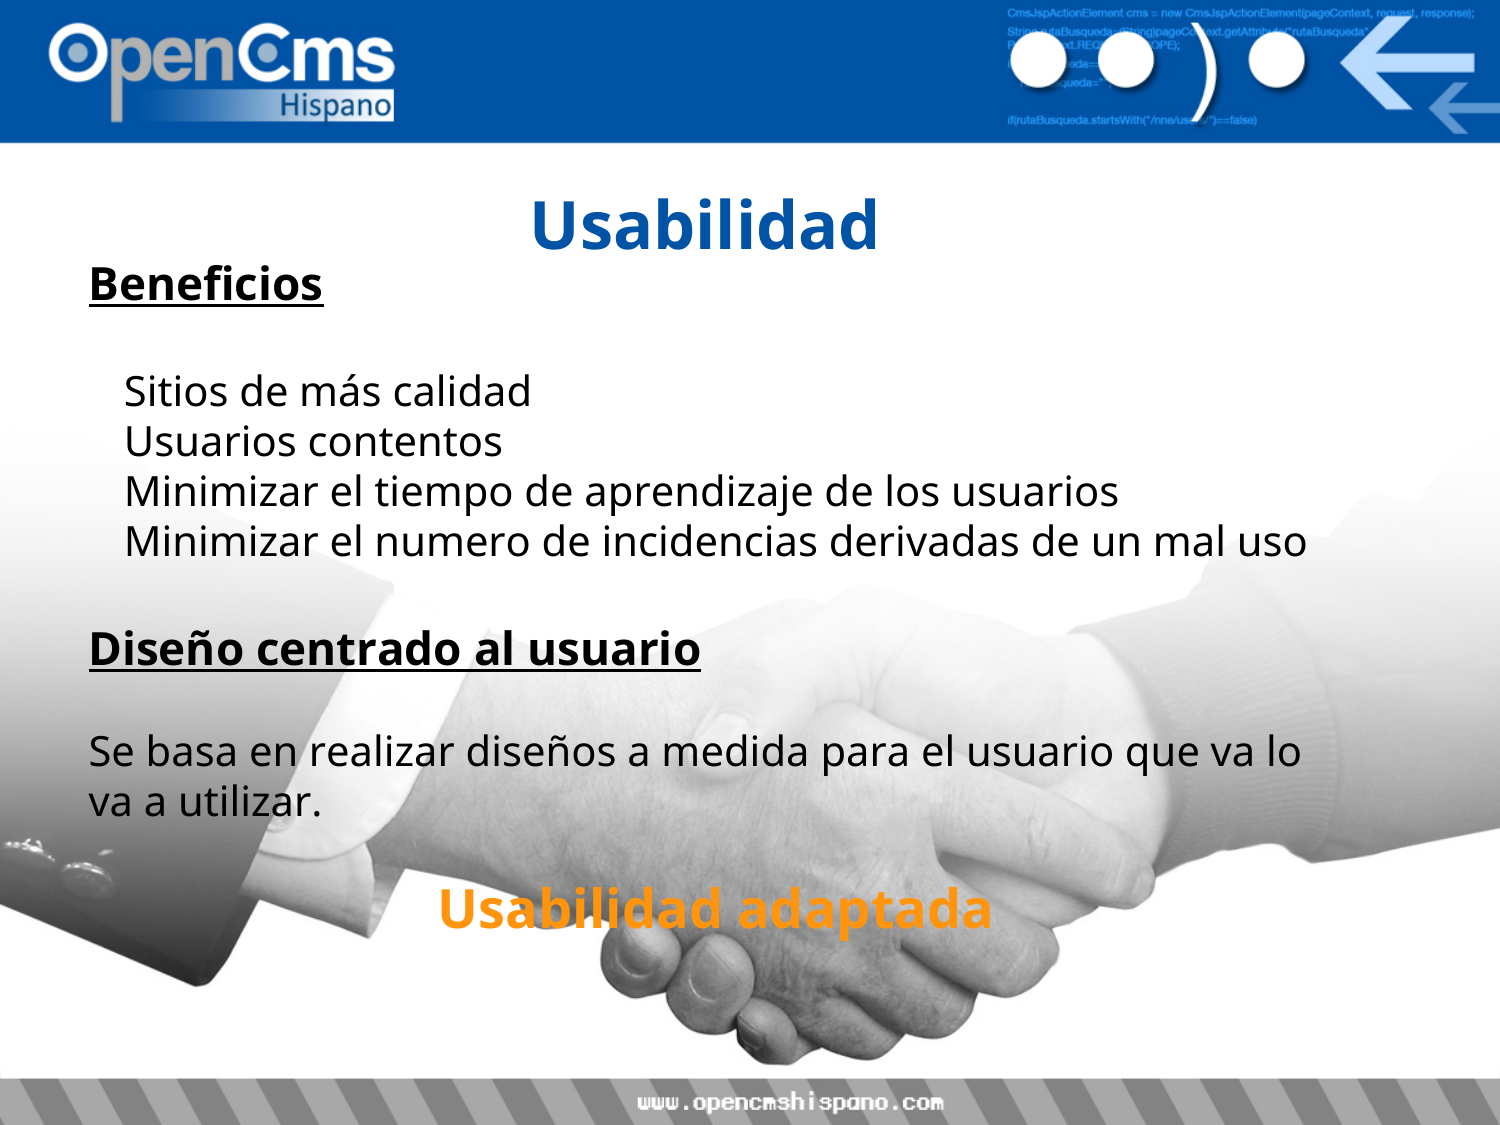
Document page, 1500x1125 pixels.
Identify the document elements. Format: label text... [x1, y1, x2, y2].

picture [0, 0, 1500, 1125]
text_box Beneficios Sitios de más calidad Usuarios contentos Minimizar el tiempo de aprendizaje de los usuarios Minimizar el numero de incidencias derivadas de un mal uso Diseño centrado al usuario Se basa en realizar diseños a medida para el usuario que va lo va a utilizar. Usabilidad adaptada [88, 254, 1345, 989]
text_box Usabilidad [82, 140, 1329, 315]
